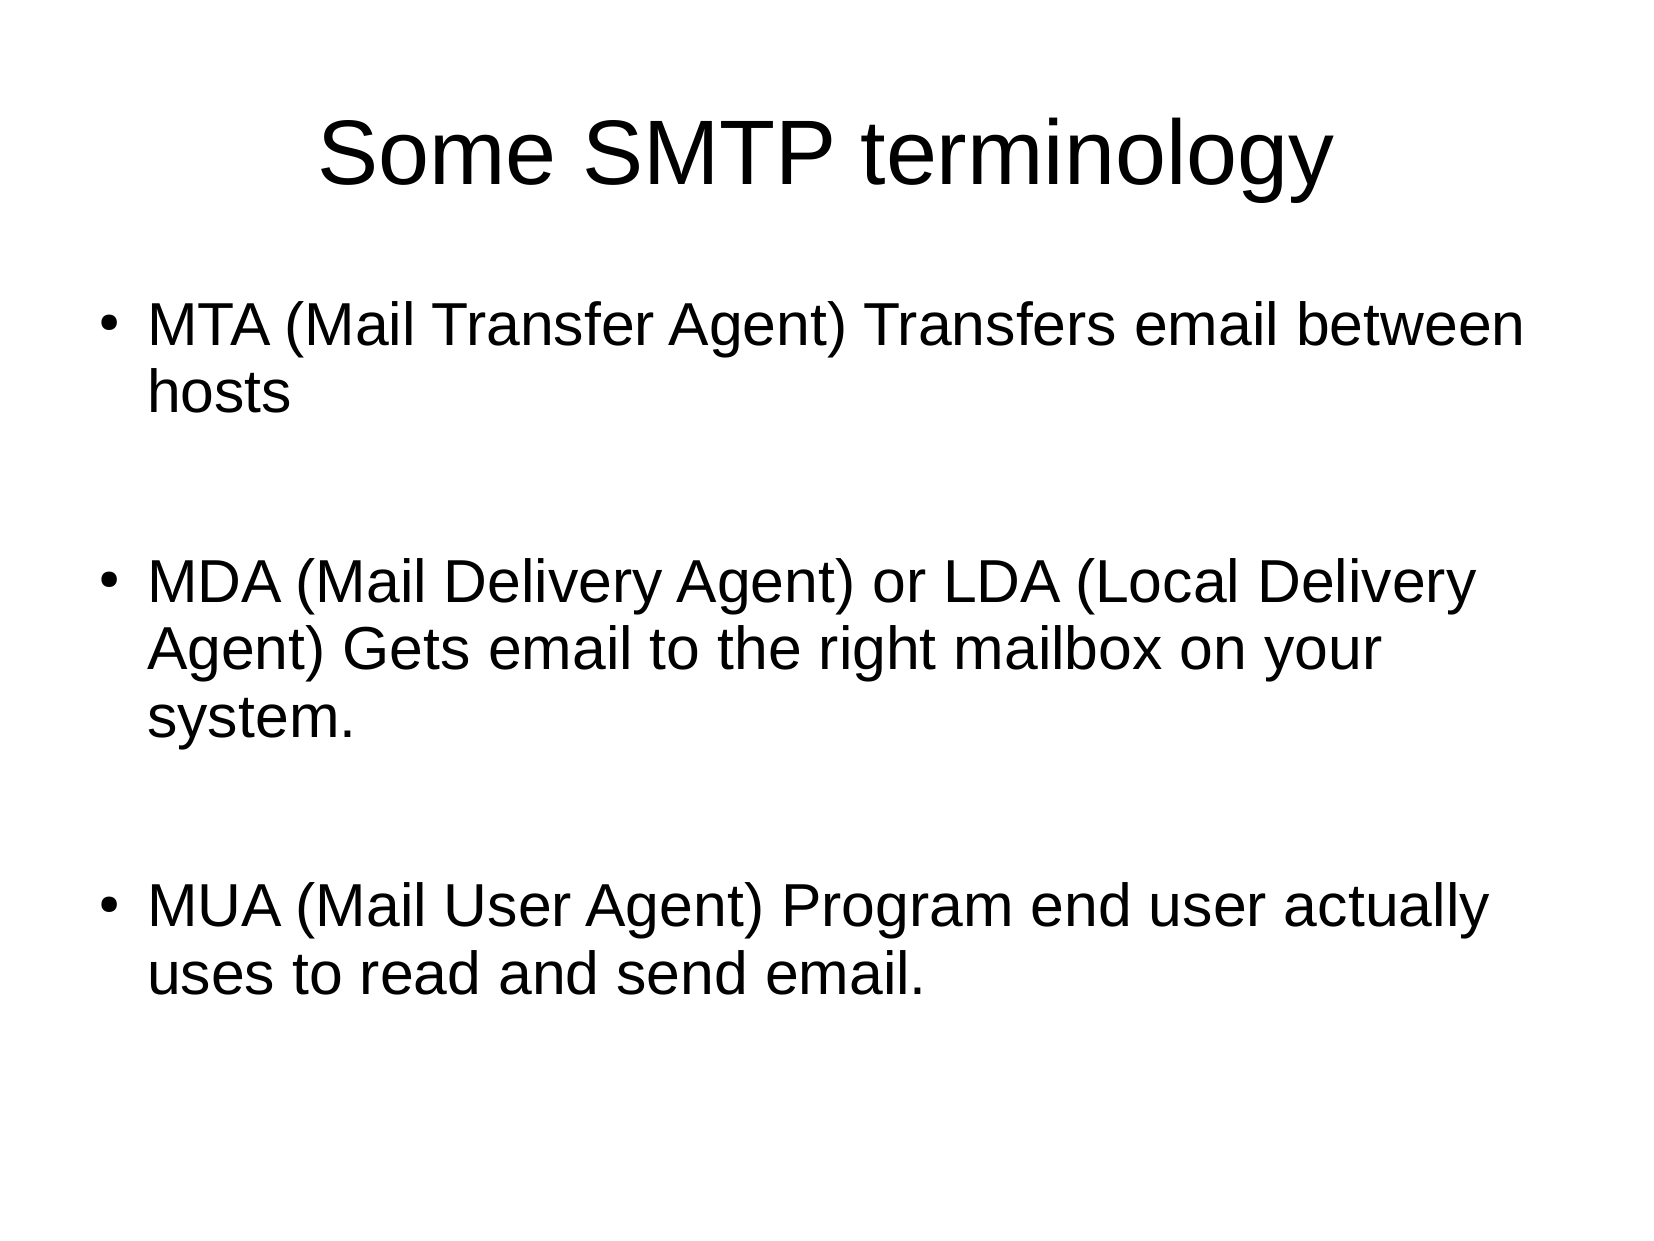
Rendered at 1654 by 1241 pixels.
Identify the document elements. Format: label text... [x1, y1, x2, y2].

title Some SMTP terminology [82, 49, 1571, 257]
list MTA (Mail Transfer Agent) Transfers email between hosts MDA (Mail Delivery Agent) or LDA (Local Delivery Agent) Gets email to the right mailbox on your system. MUA (Mail User Agent) Program end user actually uses to read and send email. [82, 290, 1571, 1010]
